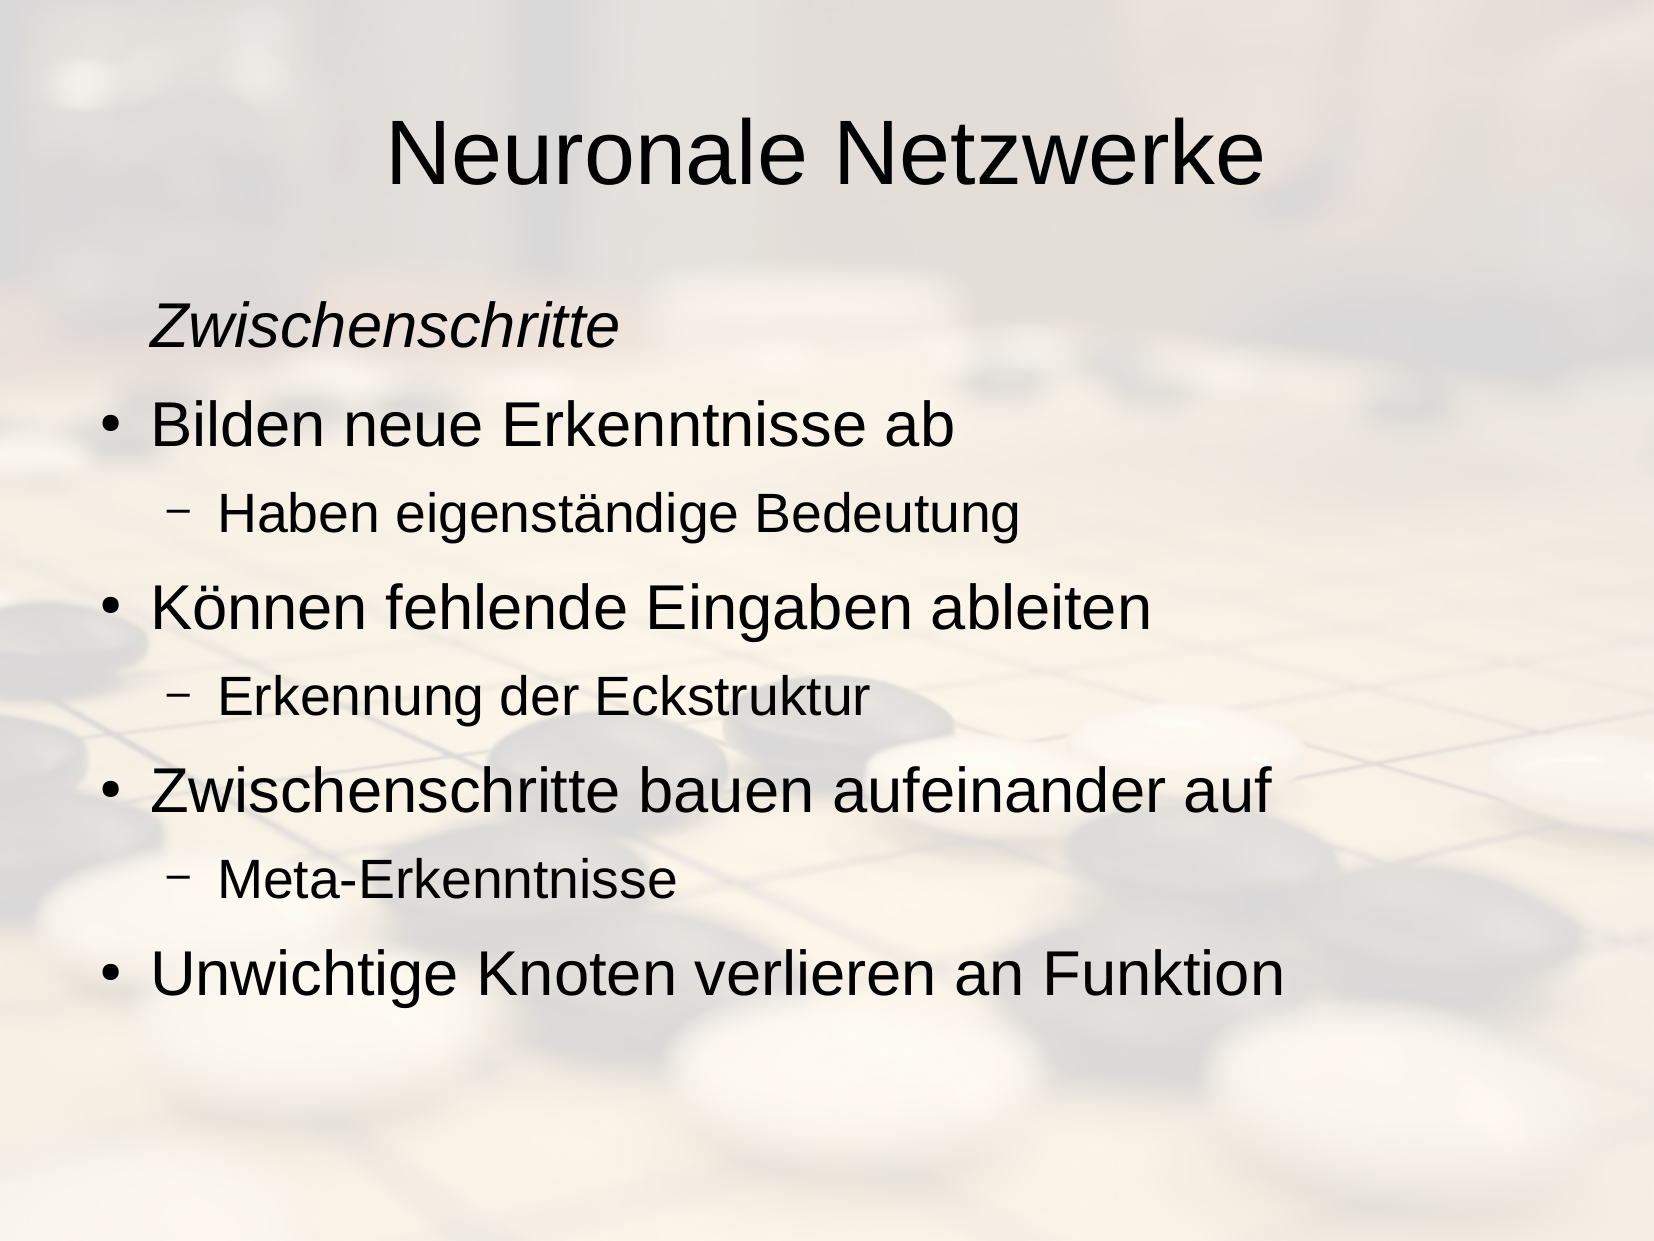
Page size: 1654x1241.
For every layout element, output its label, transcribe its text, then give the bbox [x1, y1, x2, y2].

list Zwischenschritte Bilden neue Erkenntnisse ab Haben eigenständige Bedeutung Können fehlende Eingaben ableiten Erkennung der Eckstruktur Zwischenschritte bauen aufeinander auf Meta-Erkenntnisse Unwichtige Knoten verlieren an Funktion [82, 290, 1571, 1010]
title Neuronale Netzwerke [82, 49, 1571, 257]
